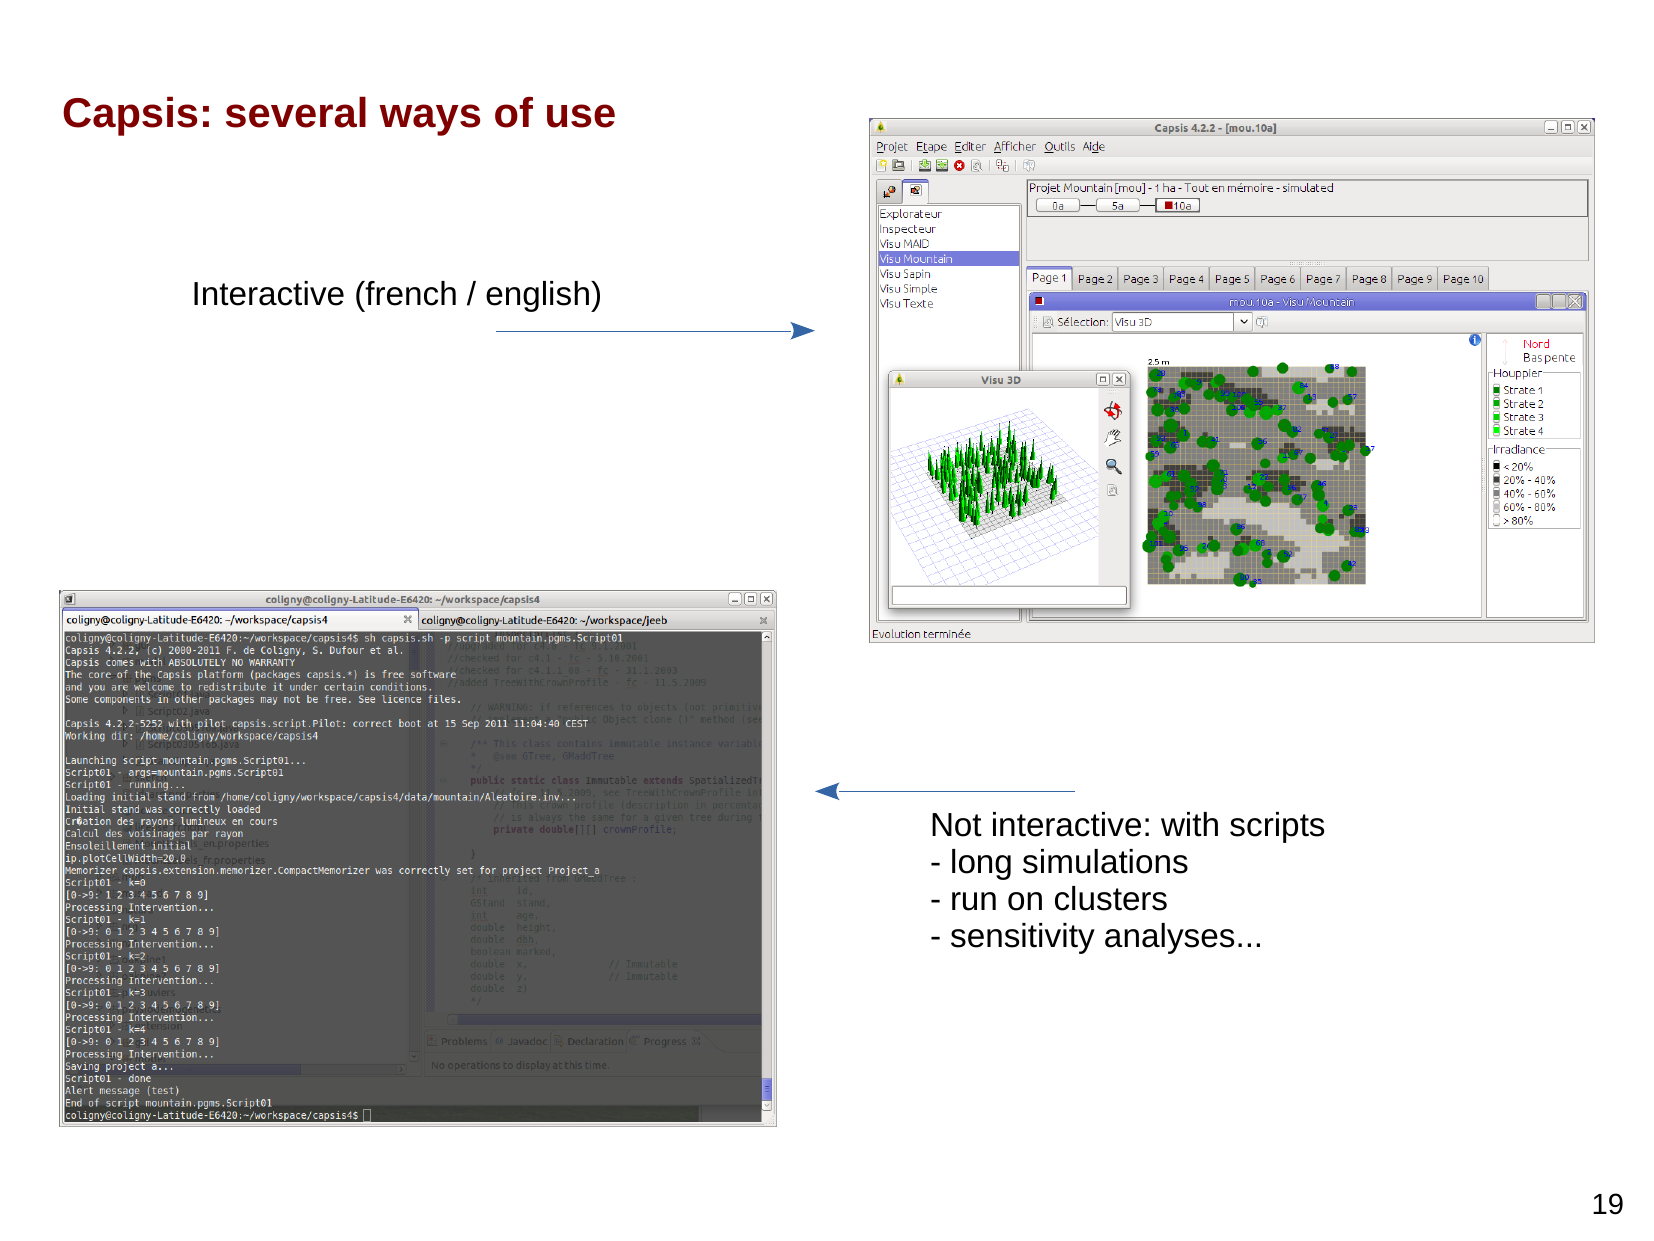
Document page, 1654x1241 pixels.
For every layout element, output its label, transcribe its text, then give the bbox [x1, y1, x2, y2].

text_box Not interactive: with scripts - long simulations - run on clusters - sensitivity analyses... [915, 797, 1536, 998]
text_box Interactive (french / english) [176, 265, 827, 318]
text_box Capsis: several ways of use [47, 82, 1418, 144]
picture [59, 590, 777, 1127]
picture [869, 118, 1595, 643]
